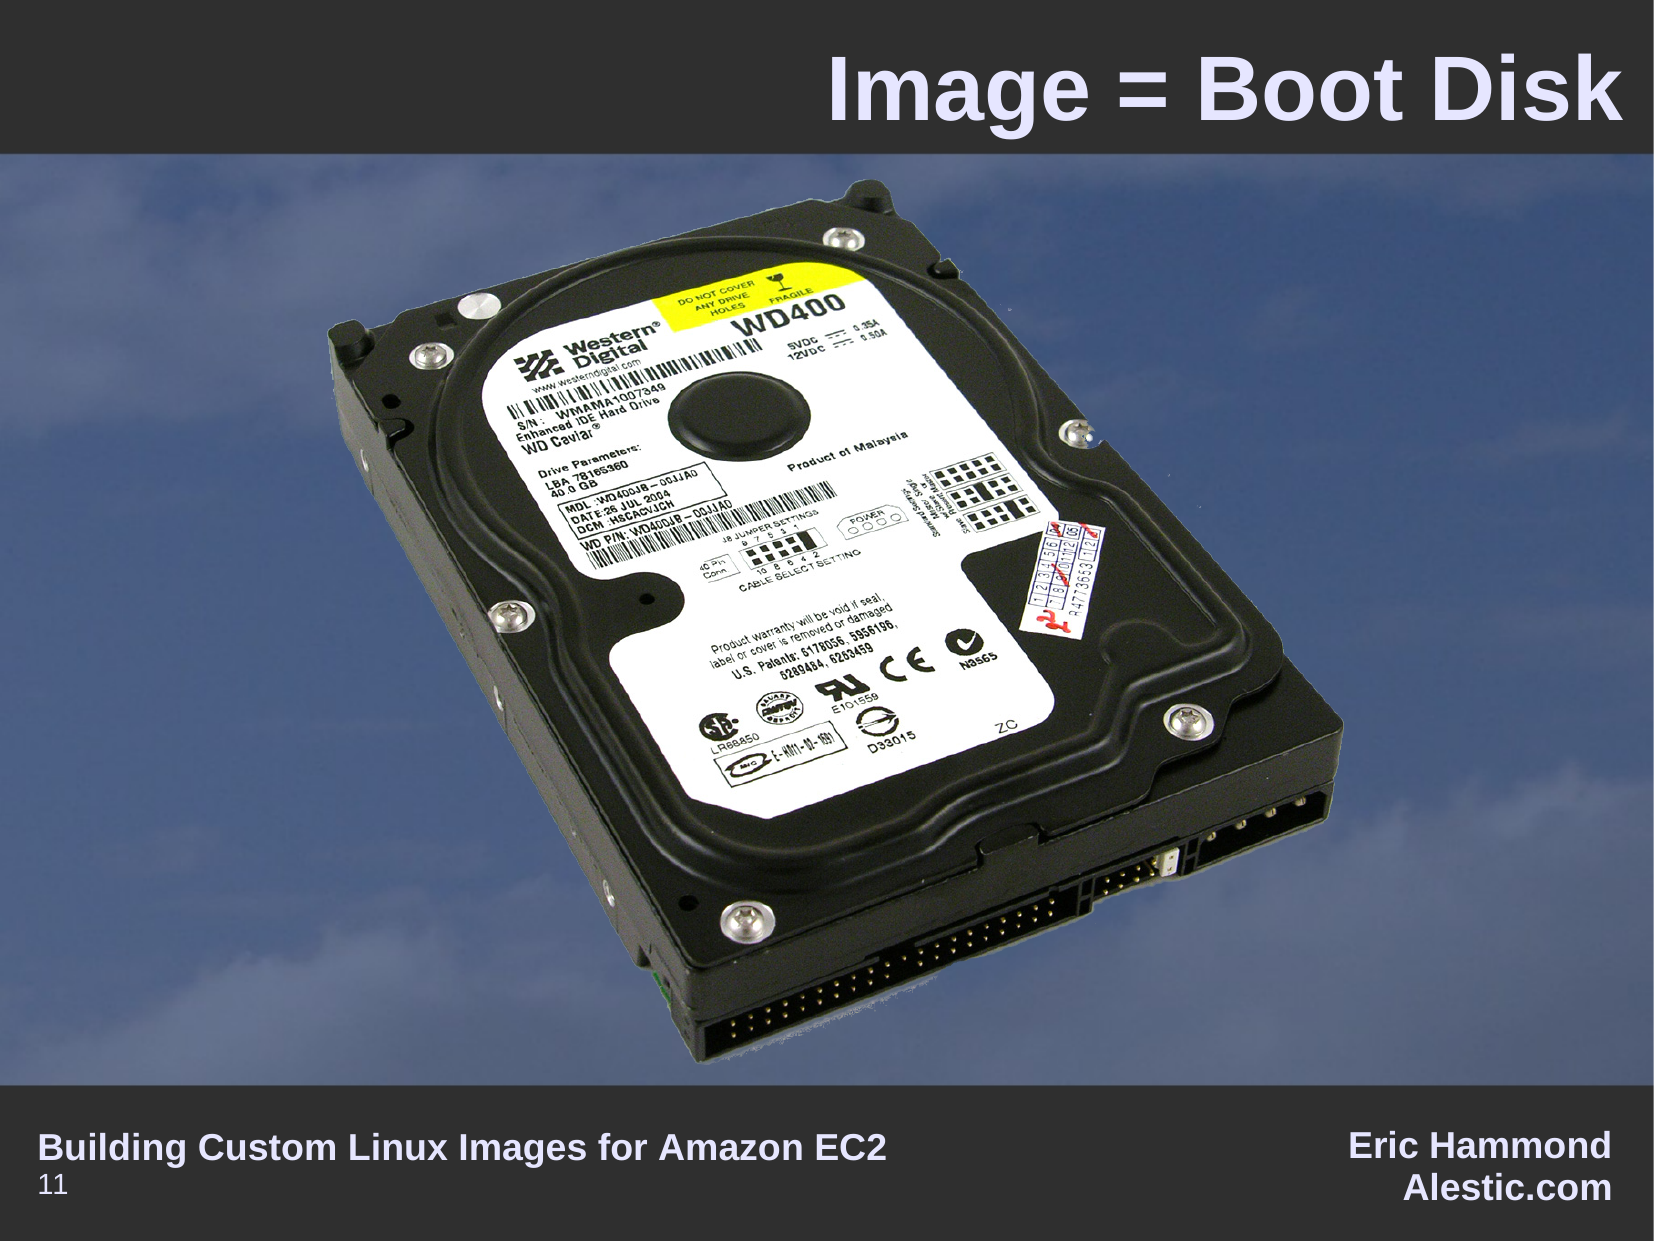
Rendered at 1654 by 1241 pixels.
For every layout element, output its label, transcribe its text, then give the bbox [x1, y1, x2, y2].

title Image = Boot Disk [29, 29, 1625, 148]
title Eric Hammond Alestic.com [1299, 1092, 1613, 1241]
picture [0, 0, 1654, 1241]
